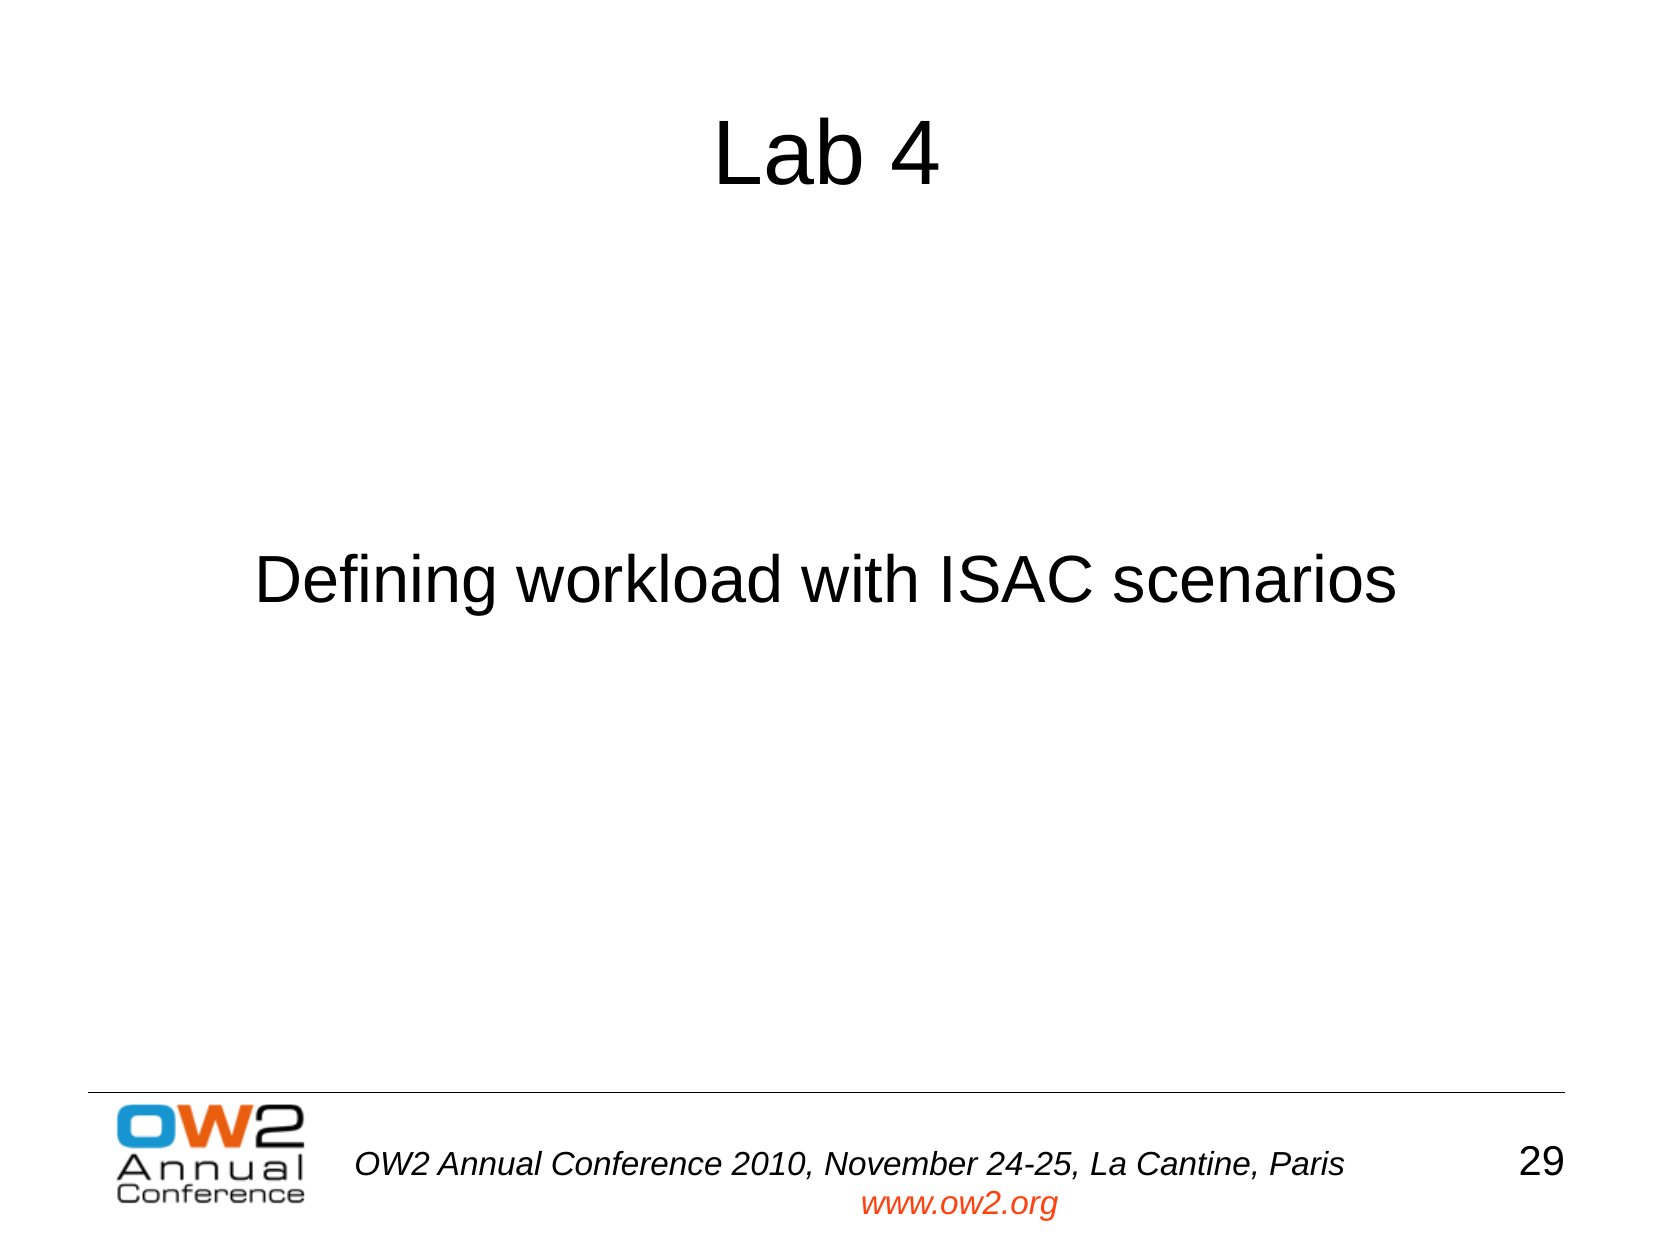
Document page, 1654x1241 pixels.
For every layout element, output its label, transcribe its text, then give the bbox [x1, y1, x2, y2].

picture [88, 1109, 333, 1213]
subtitle Defining workload with ISAC scenarios [82, 49, 1571, 1109]
